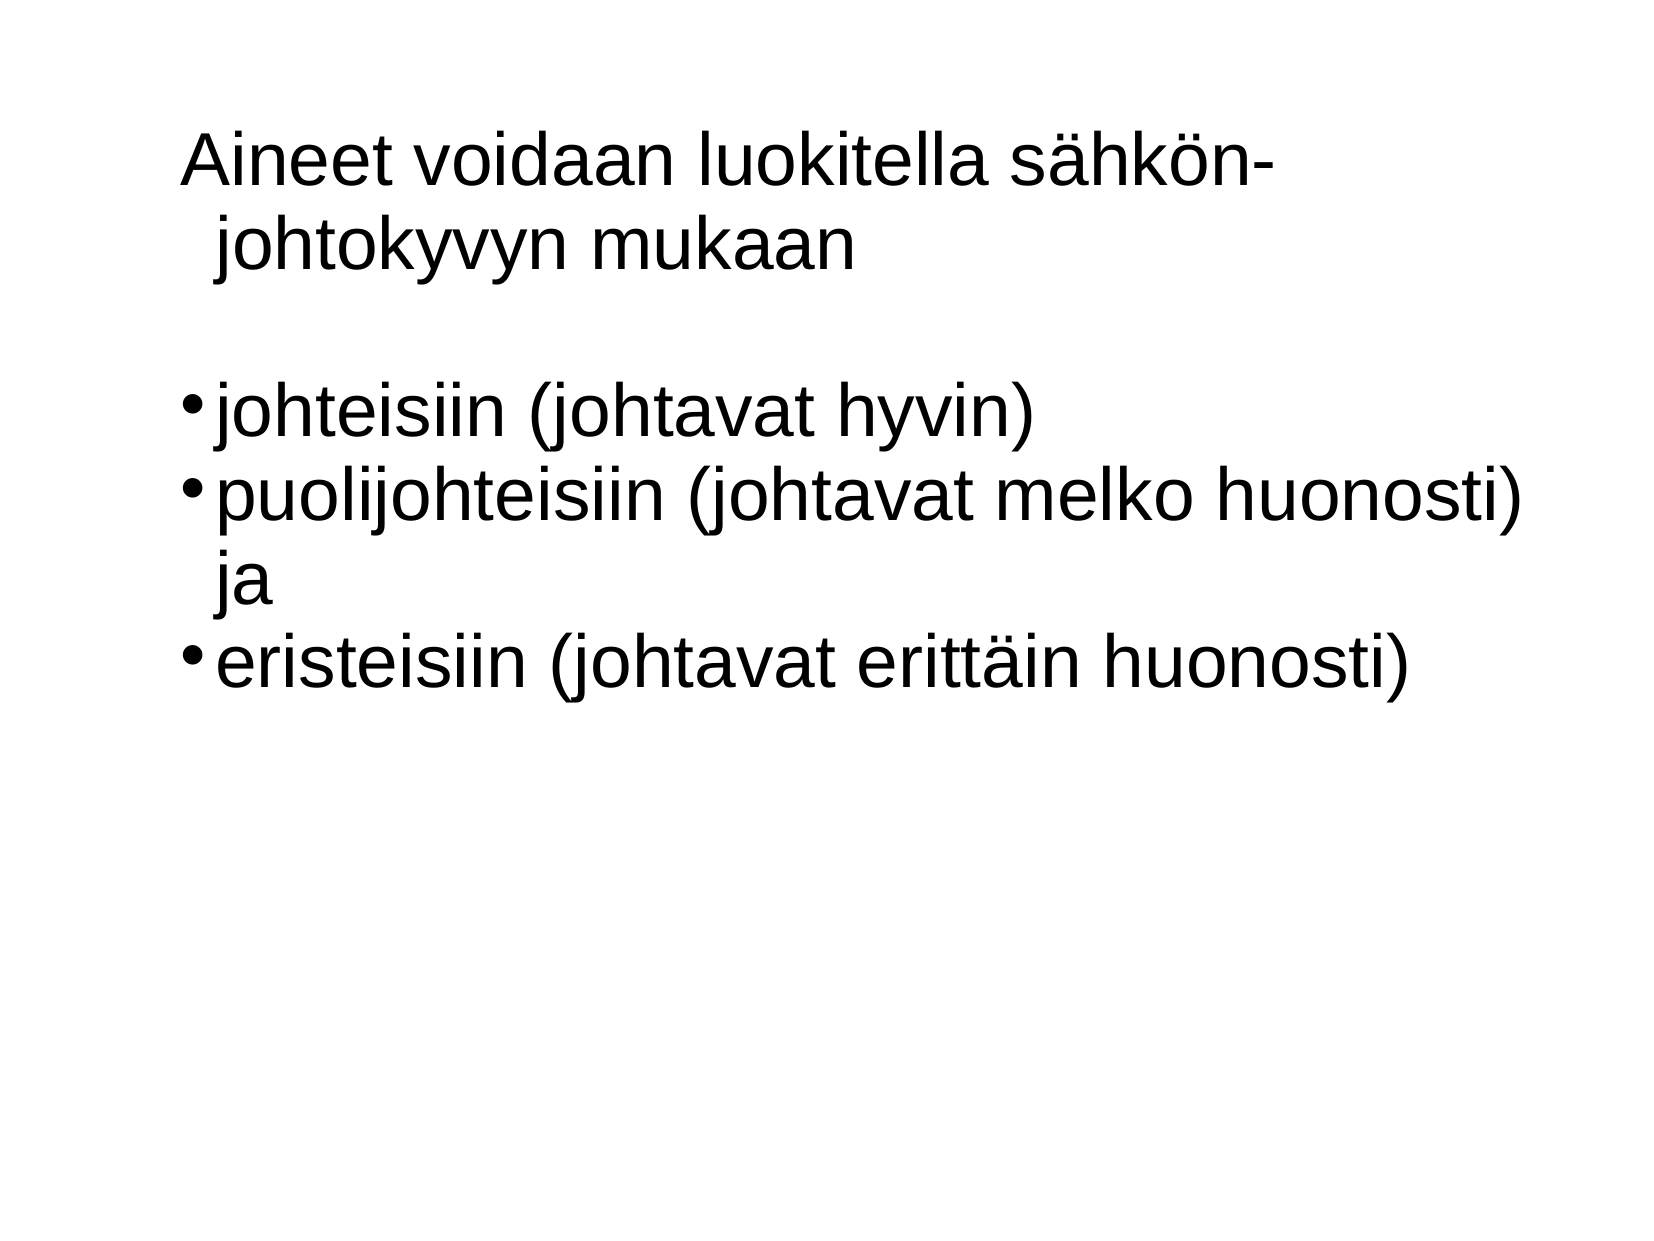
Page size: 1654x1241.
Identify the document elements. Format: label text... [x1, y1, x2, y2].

text_box Aineet voidaan luokitella sähkön-johtokyvyn mukaan johteisiin (johtavat hyvin) puolijohteisiin (johtavat melko huonosti) ja eristeisiin (johtavat erittäin huonosti) [165, 106, 1583, 1128]
